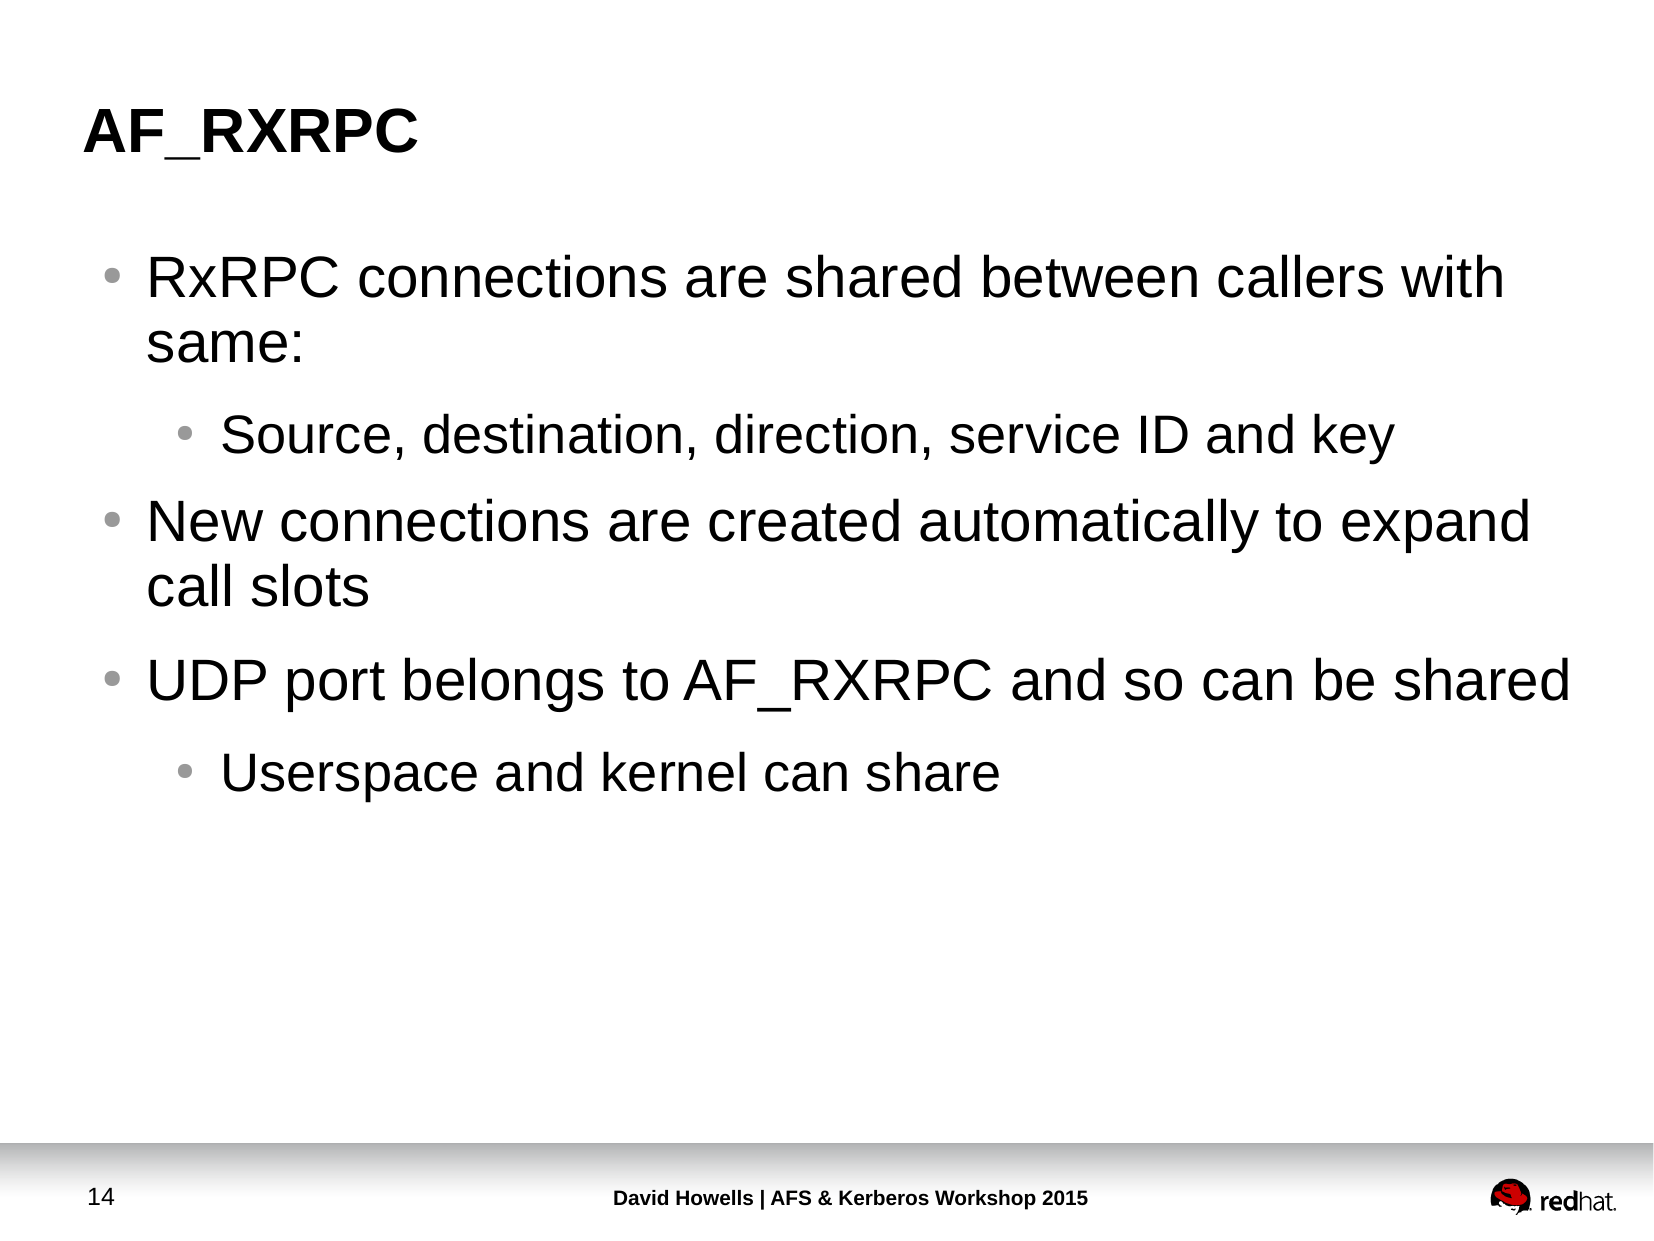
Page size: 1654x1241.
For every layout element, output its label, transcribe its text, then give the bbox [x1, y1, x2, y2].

list RxRPC connections are shared between callers with same: Source, destination, direction, service ID and key New connections are created automatically to expand call slots UDP port belongs to AF_RXRPC and so can be shared Userspace and kernel can share [86, 244, 1576, 1039]
picture [0, 1143, 1654, 1241]
title AF_RXRPC [82, 37, 1571, 226]
